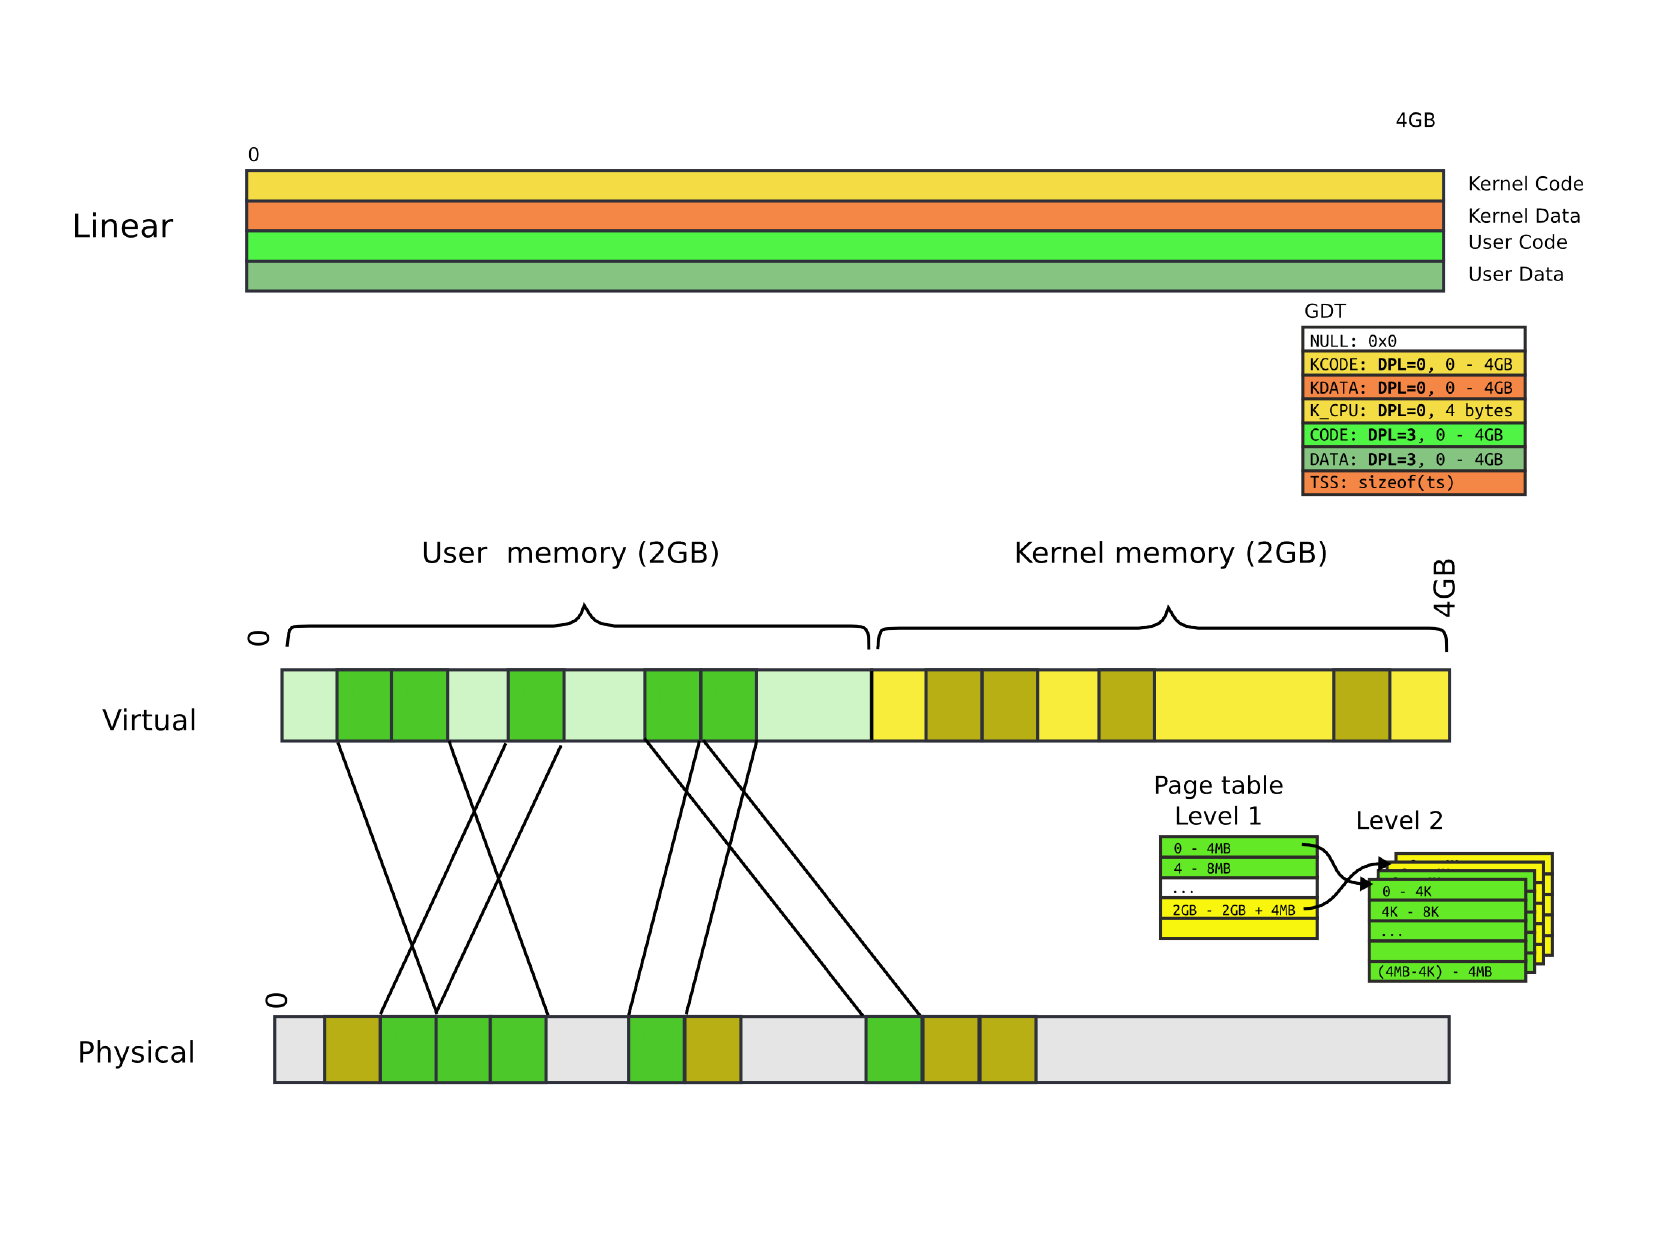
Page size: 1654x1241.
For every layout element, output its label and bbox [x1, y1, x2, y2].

picture [75, 112, 1583, 1088]
